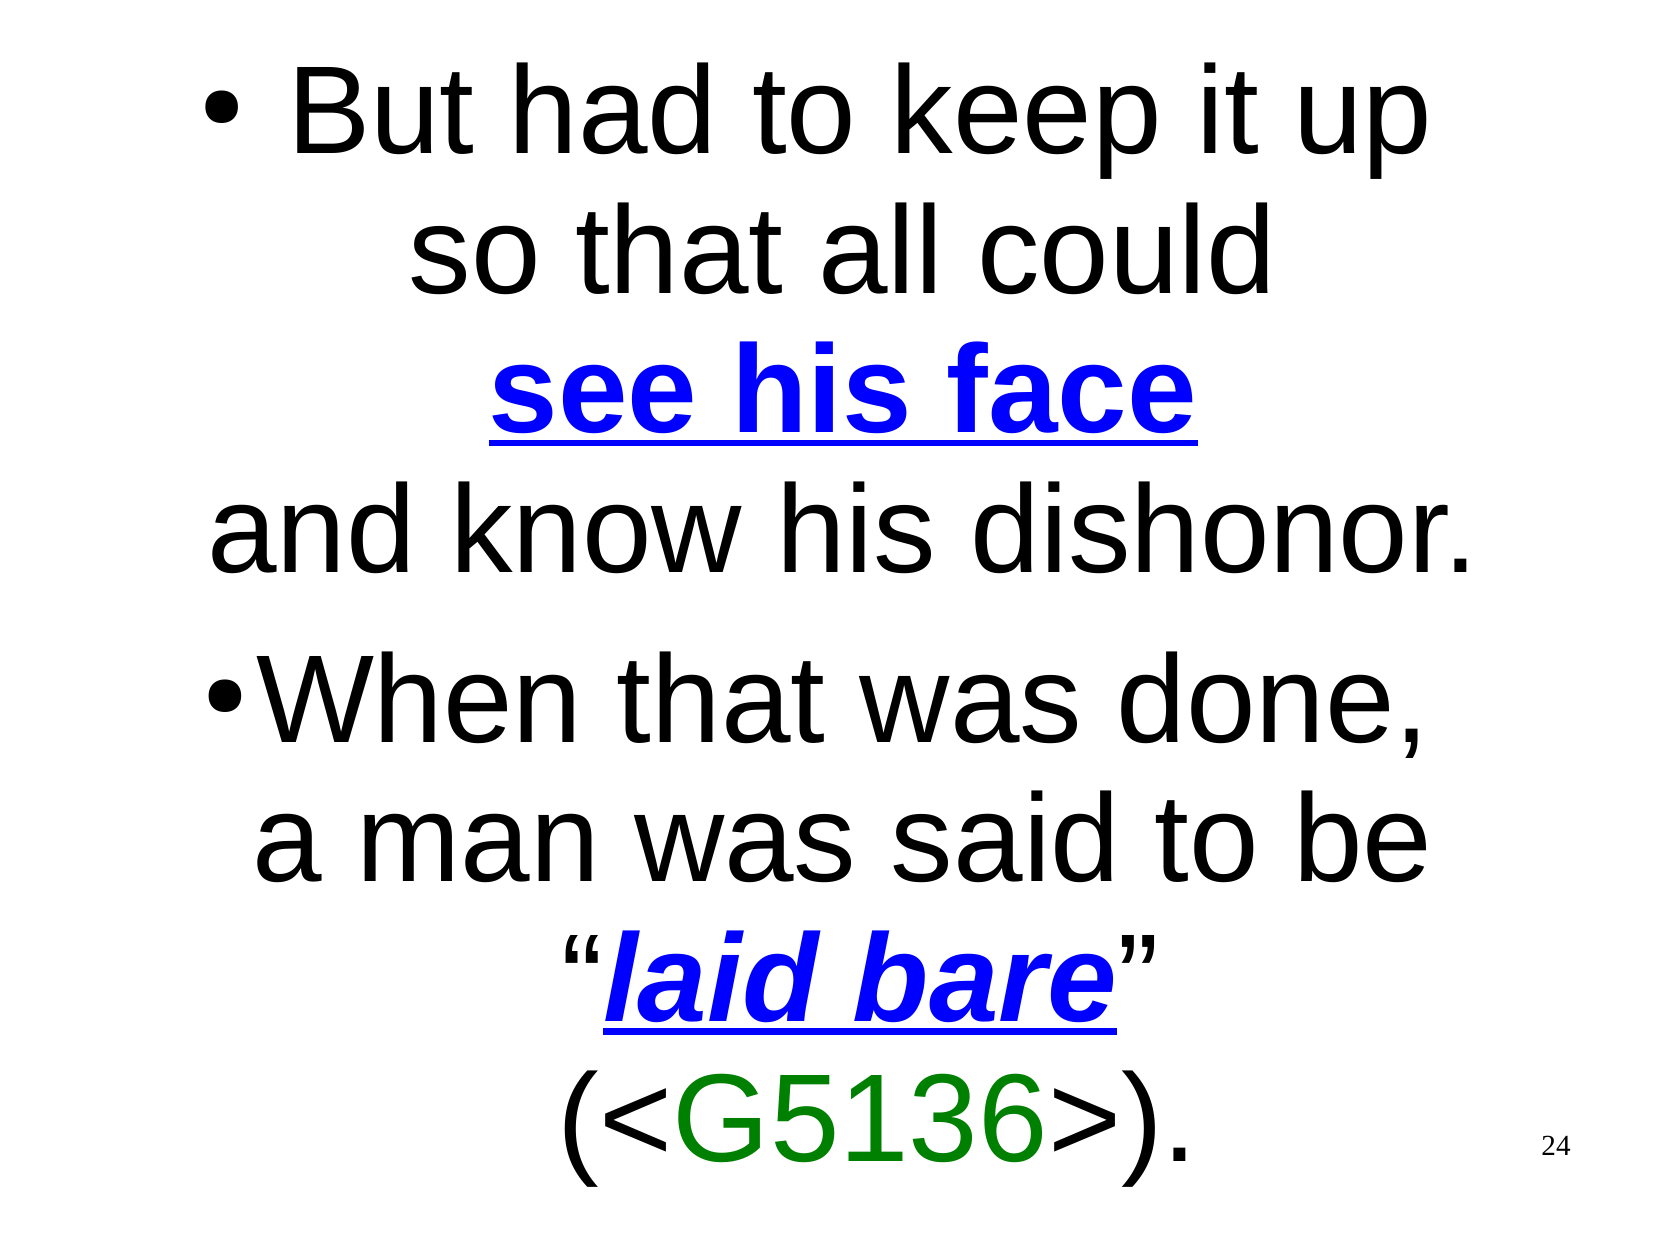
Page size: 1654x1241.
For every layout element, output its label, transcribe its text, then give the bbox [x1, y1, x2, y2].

list But had to keep it up so that all could see his face and know his dishonor. When that was done, a man was said to be “laid bare” (<G5136>). [37, 40, 1613, 1241]
